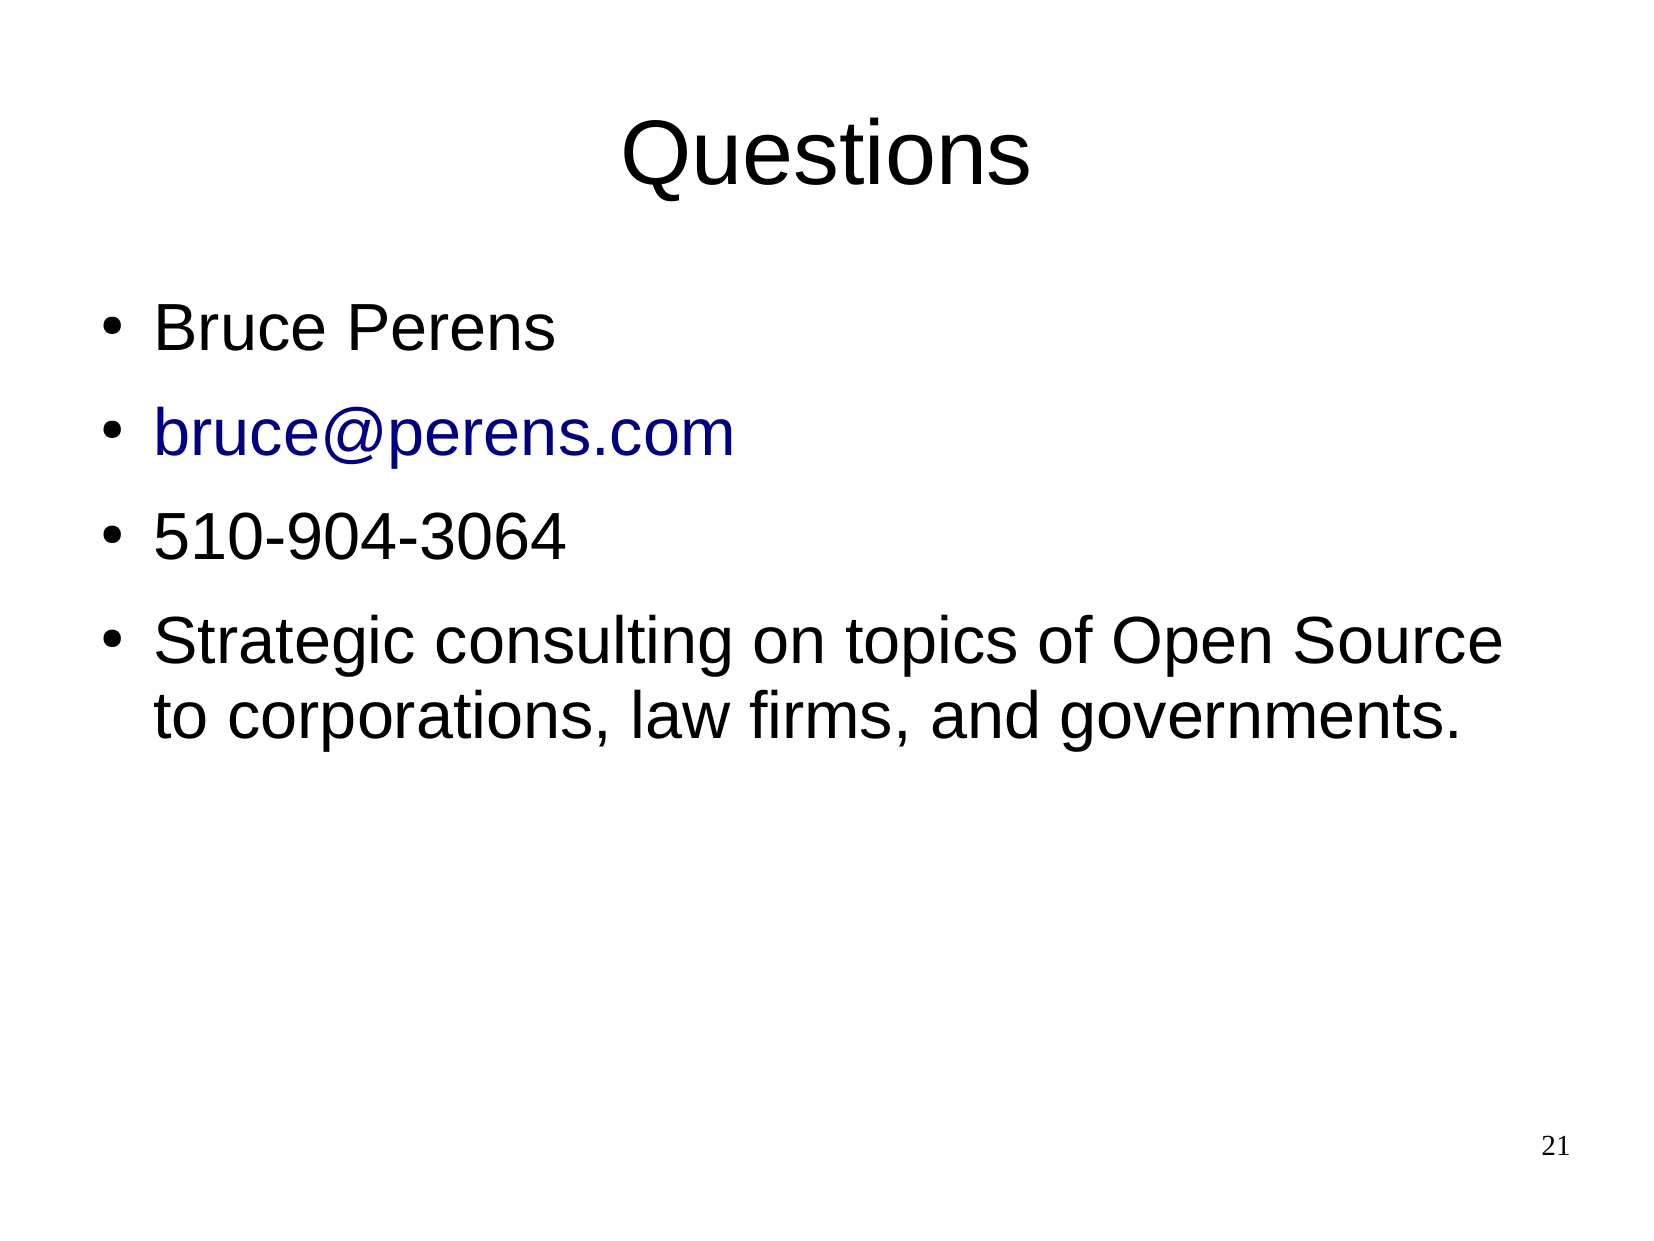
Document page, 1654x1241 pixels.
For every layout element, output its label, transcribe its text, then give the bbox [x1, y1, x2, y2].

title Questions [82, 56, 1571, 250]
list Bruce Perens bruce@perens.com 510-904-3064 Strategic consulting on topics of Open Source to corporations, law firms, and governments. [82, 290, 1571, 1094]
